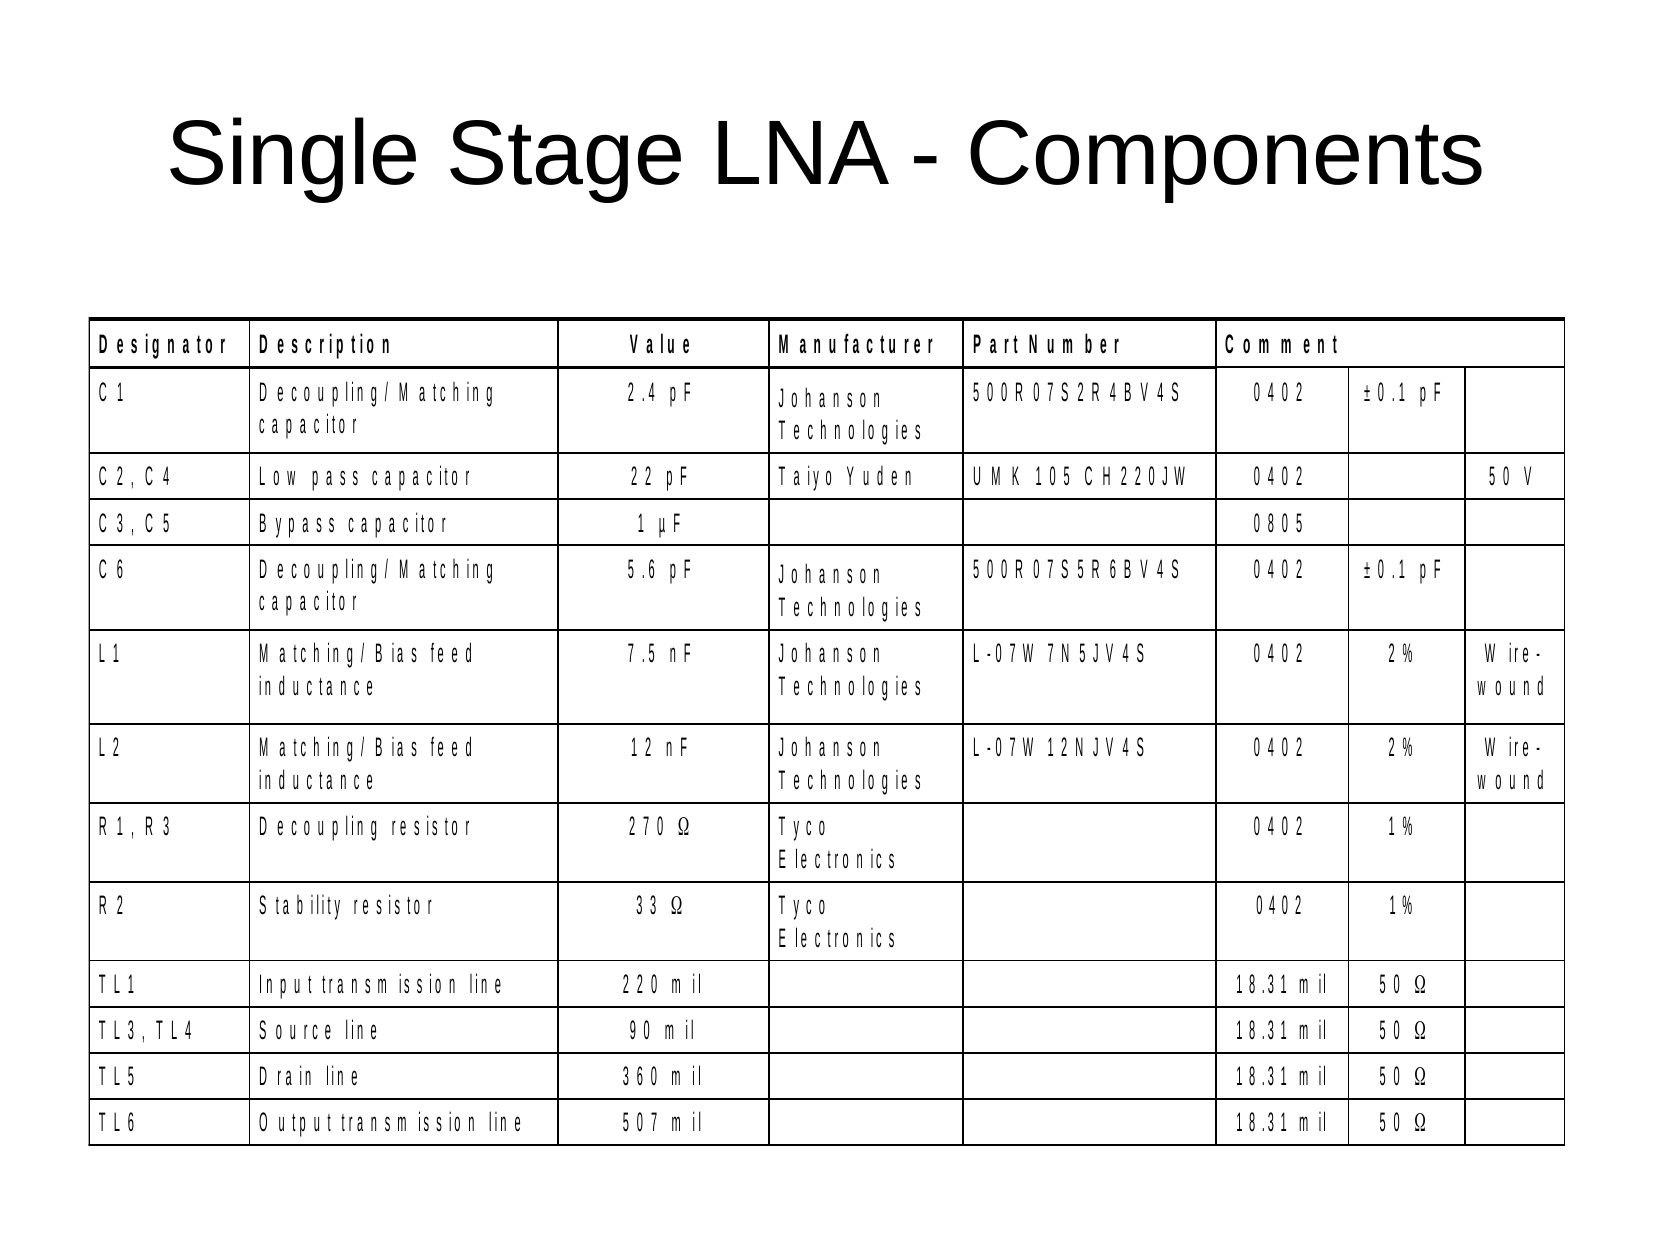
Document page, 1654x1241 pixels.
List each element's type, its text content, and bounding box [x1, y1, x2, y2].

picture [88, 316, 1565, 1182]
title Single Stage LNA - Components [82, 56, 1571, 250]
